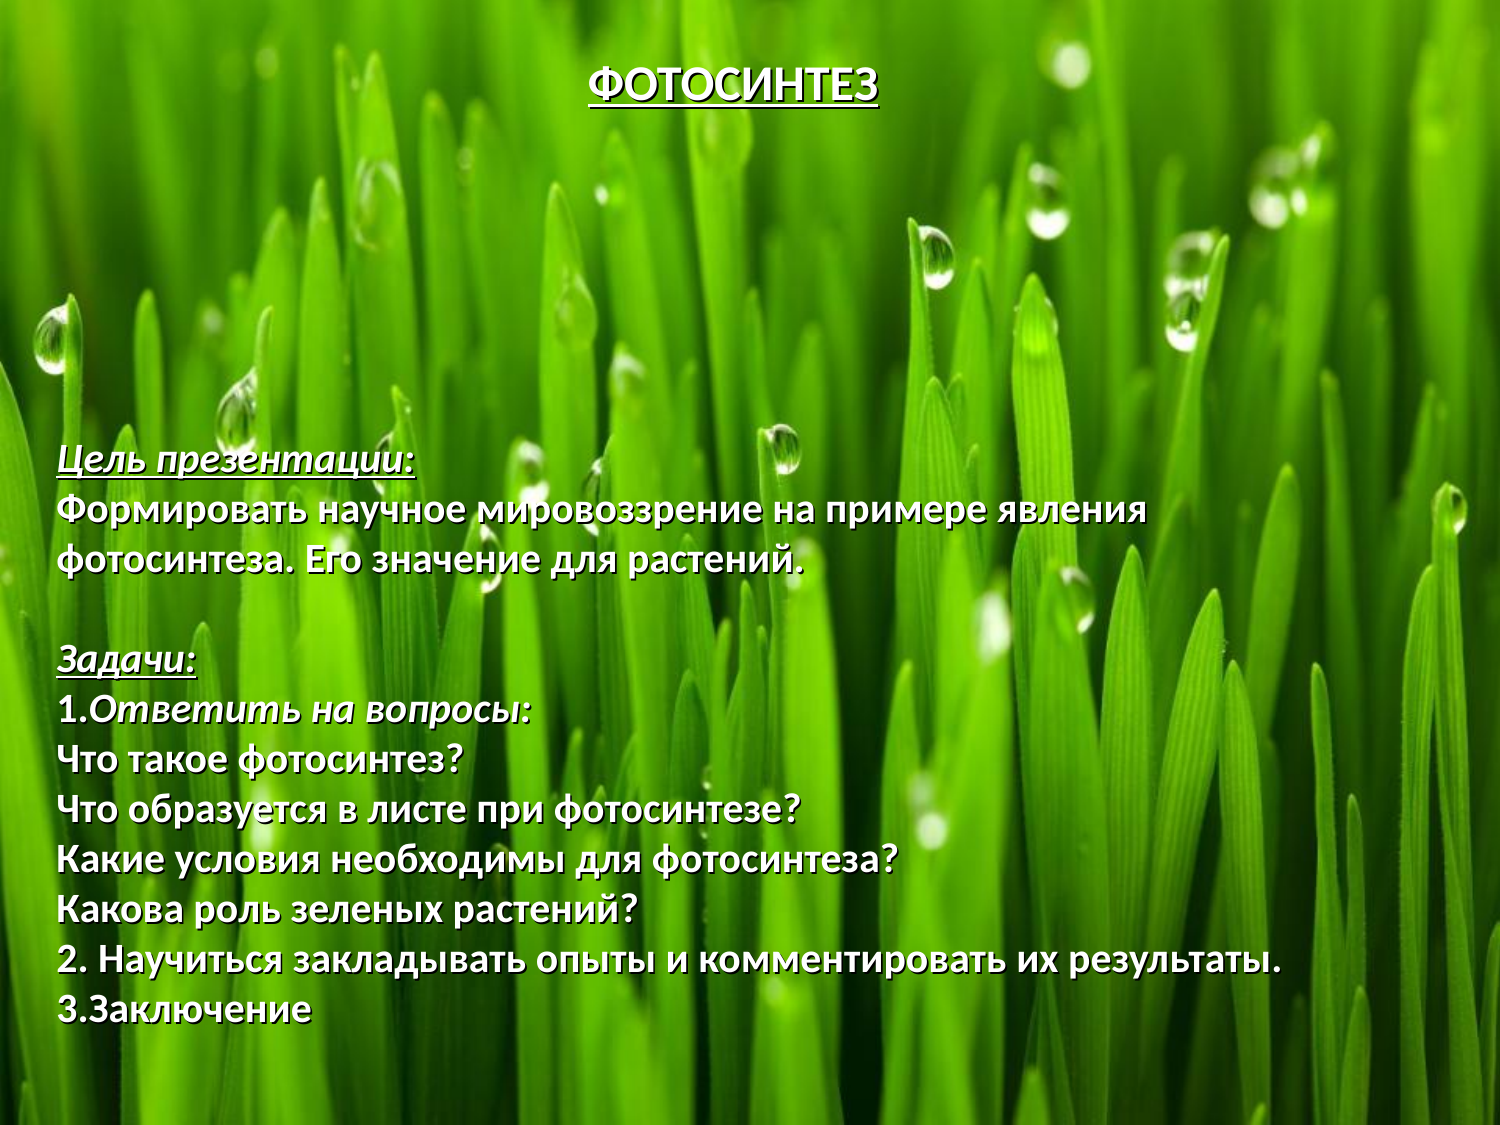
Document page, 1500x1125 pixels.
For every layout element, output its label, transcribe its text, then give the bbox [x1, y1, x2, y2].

text_box ФОТОСИНТЕЗ [572, 42, 897, 119]
picture [0, 0, 1500, 1125]
title Цель презентации: Формировать научное мировоззрение на примере явления фотосинтеза. Его значение для растений. Задачи: 1.Ответить на вопросы: Что такое фотосинтез? Что образуется в листе при фотосинтезе? Какие условия необходимы для фотосинтеза? Какова роль зеленых растений? 2. Научиться закладывать опыты и комментировать их результаты. 3.Заключение Используемые материалы: Книга «Мир живой природы» Метод исследования: Наблюдение, опыт. [41, 373, 1392, 1059]
